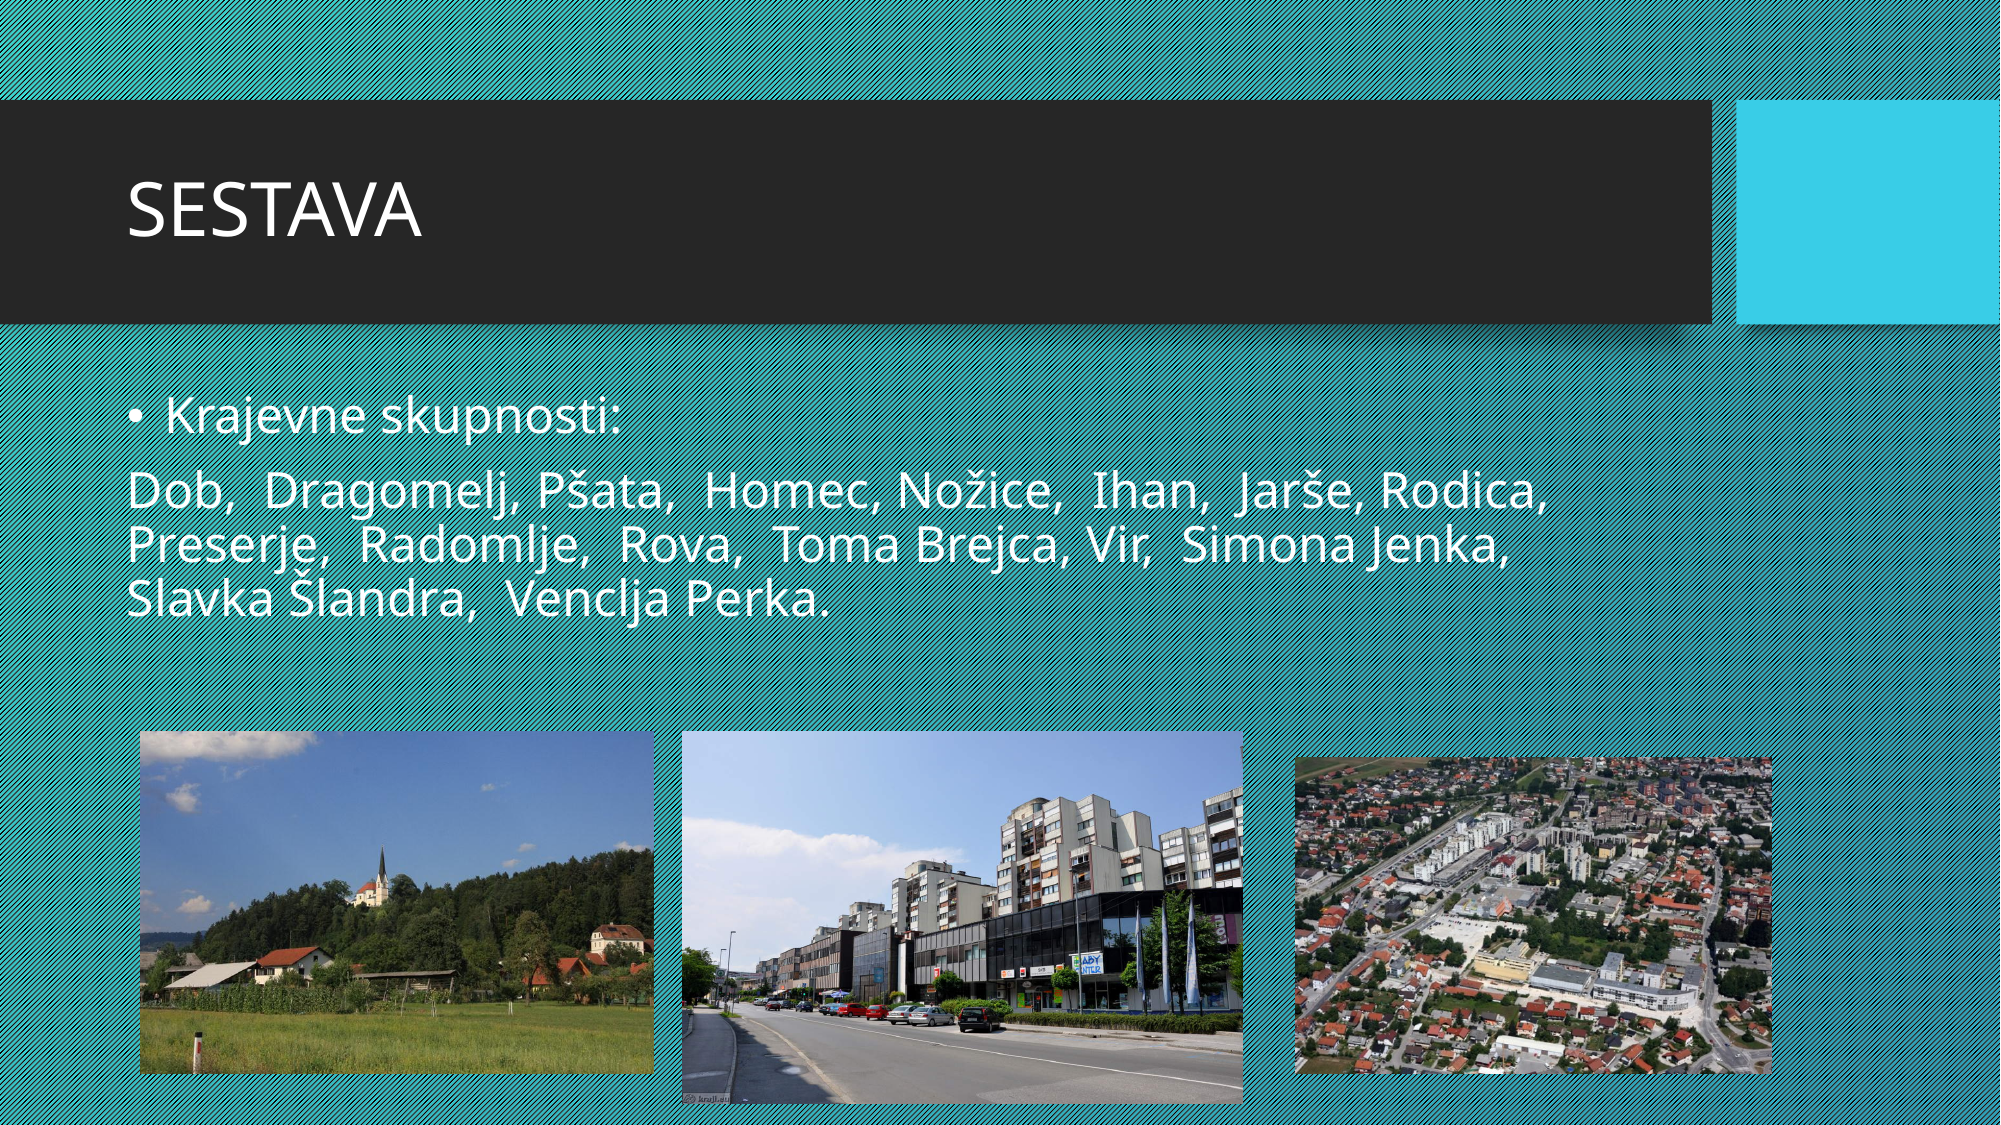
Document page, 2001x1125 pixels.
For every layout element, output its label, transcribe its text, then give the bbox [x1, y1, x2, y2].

picture [0, 0, 2000, 1125]
title SESTAVA [111, 123, 1689, 301]
list Krajevne skupnosti: Dob, Dragomelj, Pšata, Homec, Nožice, Ihan, Jarše, Rodica, Preserje, Radomlje, Rova, Toma Brejca, Vir, Simona Jenka, Slavka Šlandra, Venclja Perka. [111, 383, 1689, 974]
